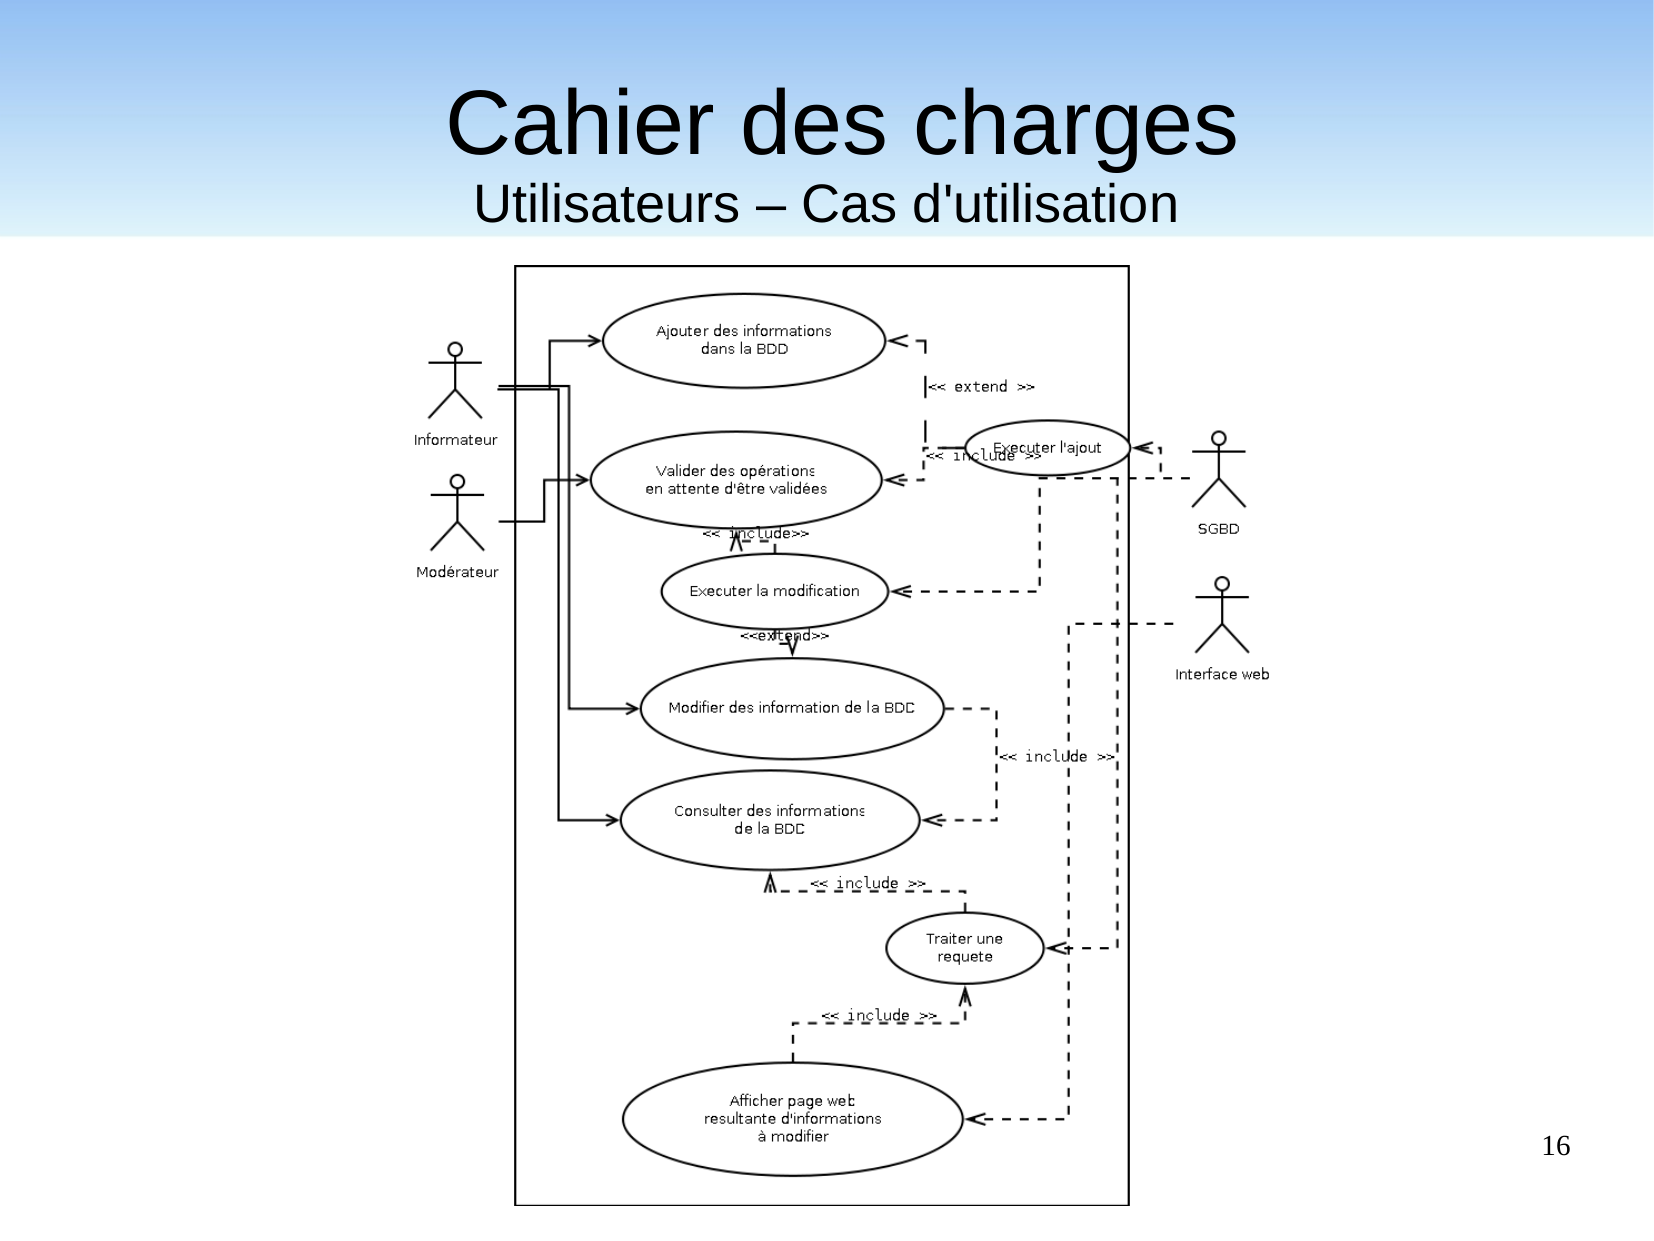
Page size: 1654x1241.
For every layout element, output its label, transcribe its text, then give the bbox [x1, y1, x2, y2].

picture [0, 0, 1654, 1241]
title Cahier des charges Utilisateurs – Cas d'utilisation [82, 49, 1571, 257]
